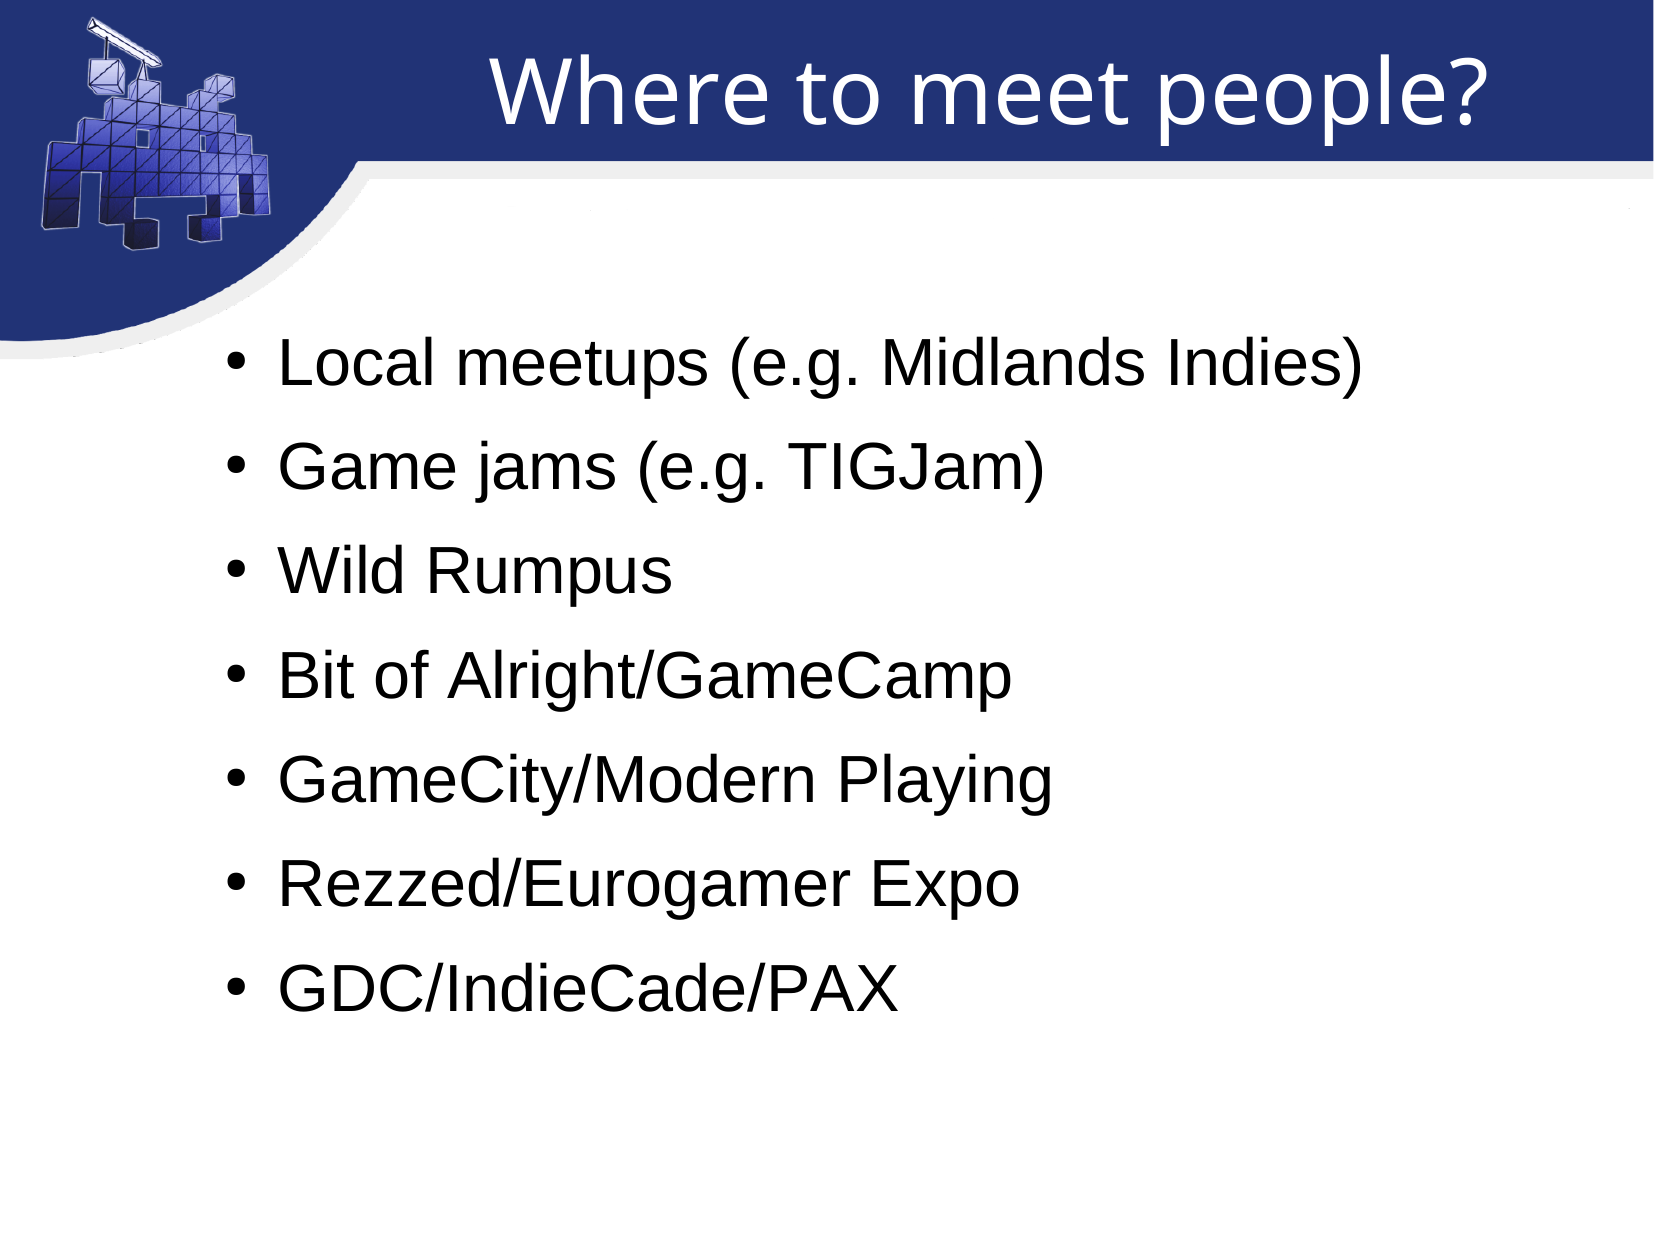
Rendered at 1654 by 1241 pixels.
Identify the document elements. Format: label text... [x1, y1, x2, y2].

list Local meetups (e.g. Midlands Indies) Game jams (e.g. TIGJam) Wild Rumpus Bit of Alright/GameCamp GameCity/Modern Playing Rezzed/Eurogamer Expo GDC/IndieCade/PAX [206, 324, 1595, 1078]
title Where to meet people? [354, 35, 1625, 142]
picture [0, 0, 1654, 443]
